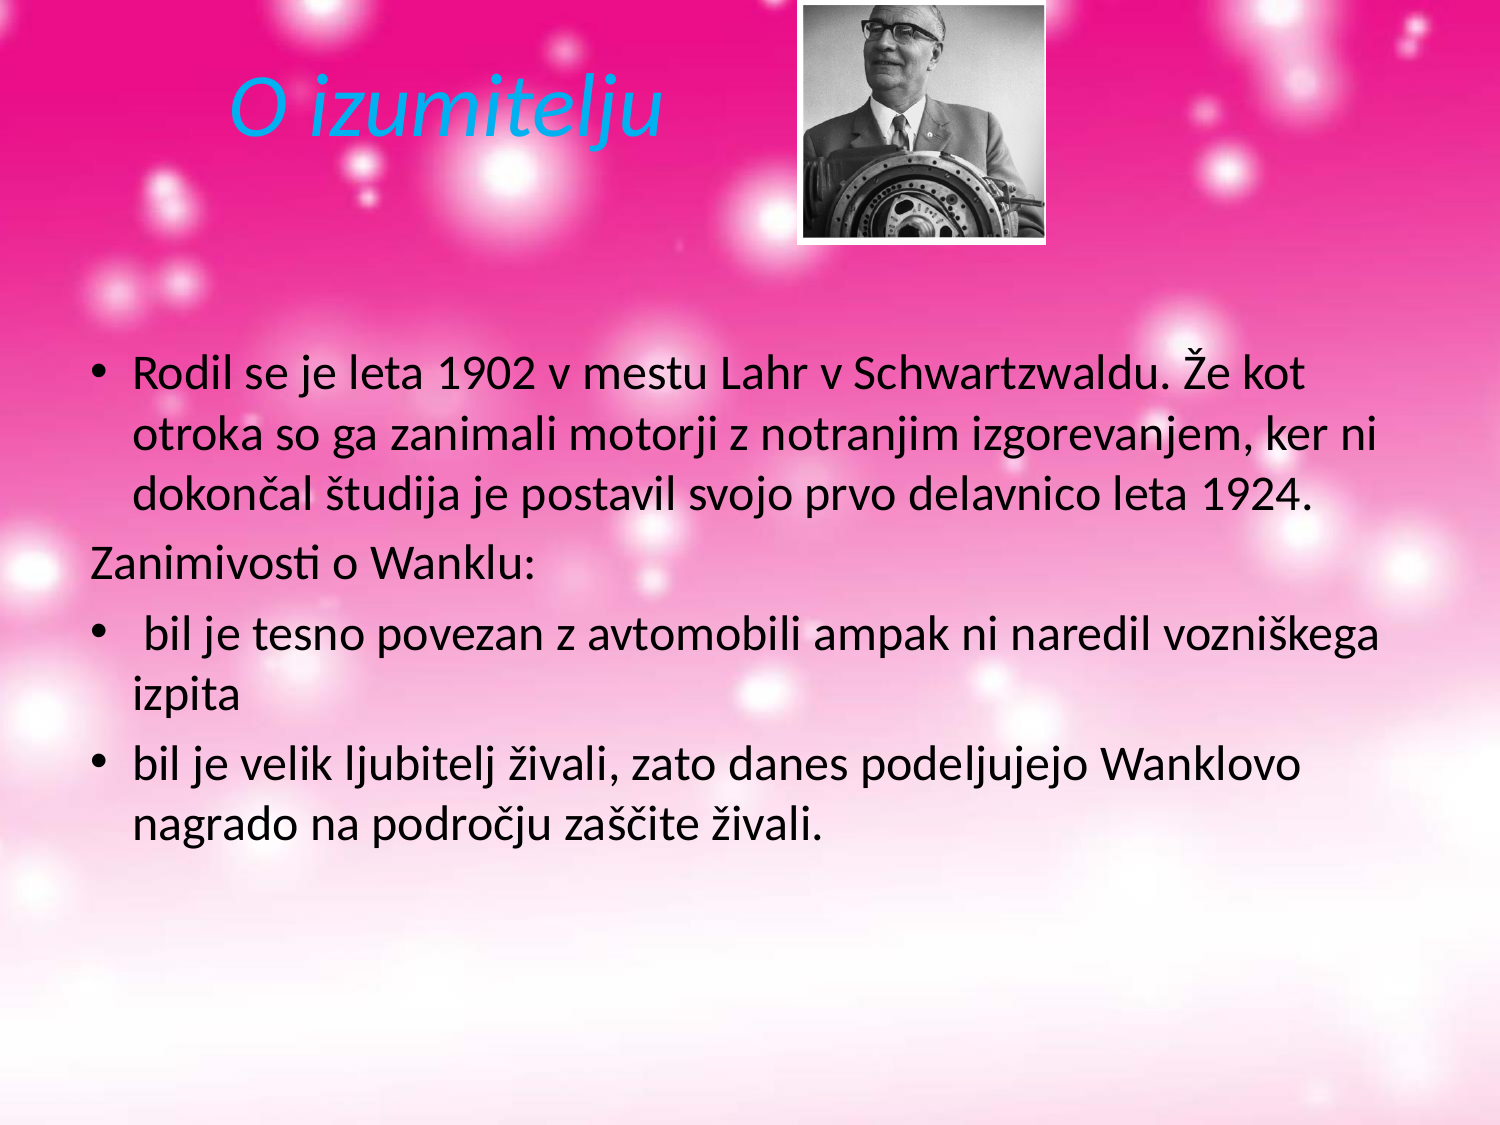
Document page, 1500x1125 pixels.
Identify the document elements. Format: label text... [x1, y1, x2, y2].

list Rodil se je leta 1902 v mestu Lahr v Schwartzwaldu. Že kot otroka so ga zanimali motorji z notranjim izgorevanjem, ker ni dokončal študija je postavil svojo prvo delavnico leta 1924. Zanimivosti o Wanklu: bil je tesno povezan z avtomobili ampak ni naredil vozniškega izpita bil je velik ljubitelj živali, zato danes podeljujejo Wanklovo nagrado na področju zaščite živali. [75, 262, 1425, 1005]
picture [0, 0, 1500, 1125]
title O izumitelju [49, 37, 797, 162]
